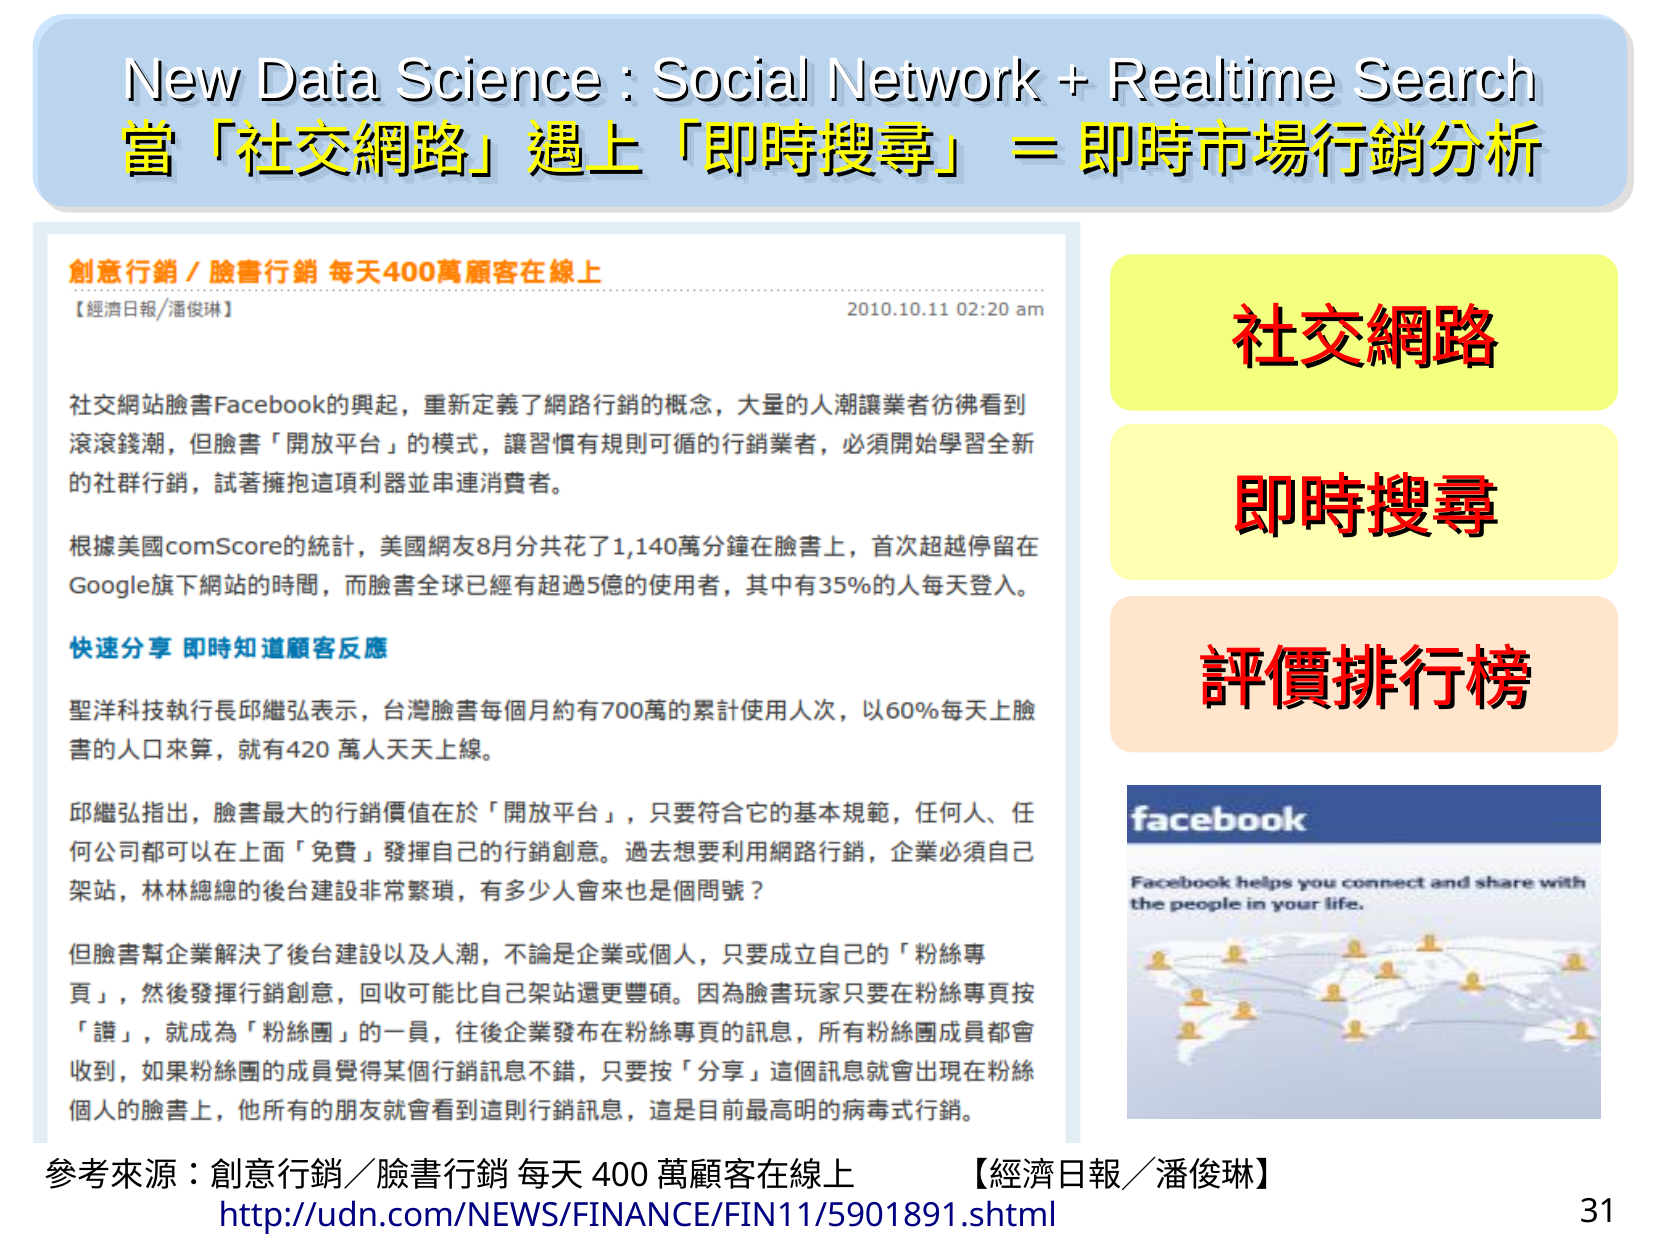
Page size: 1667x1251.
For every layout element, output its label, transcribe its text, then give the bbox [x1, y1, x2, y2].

text_box 即時搜尋 [1110, 423, 1619, 581]
text_box New Data Science : Social Network + Realtime Search 當「社交網路」遇上「即時搜尋」 ＝ 即時市場行銷分析 [32, 14, 1628, 207]
text_box 評價排行榜 [1110, 596, 1619, 753]
text_box 參考來源：創意行銷／臉書行銷 每天400萬顧客在線上 【經濟日報╱潘俊琳】 http://udn.com/NEWS/FINANCE/FIN11/5901891.shtml [29, 1145, 1625, 1241]
text_box 社交網路 [1110, 254, 1619, 411]
picture [1127, 785, 1601, 1119]
picture [14, 222, 1095, 1143]
